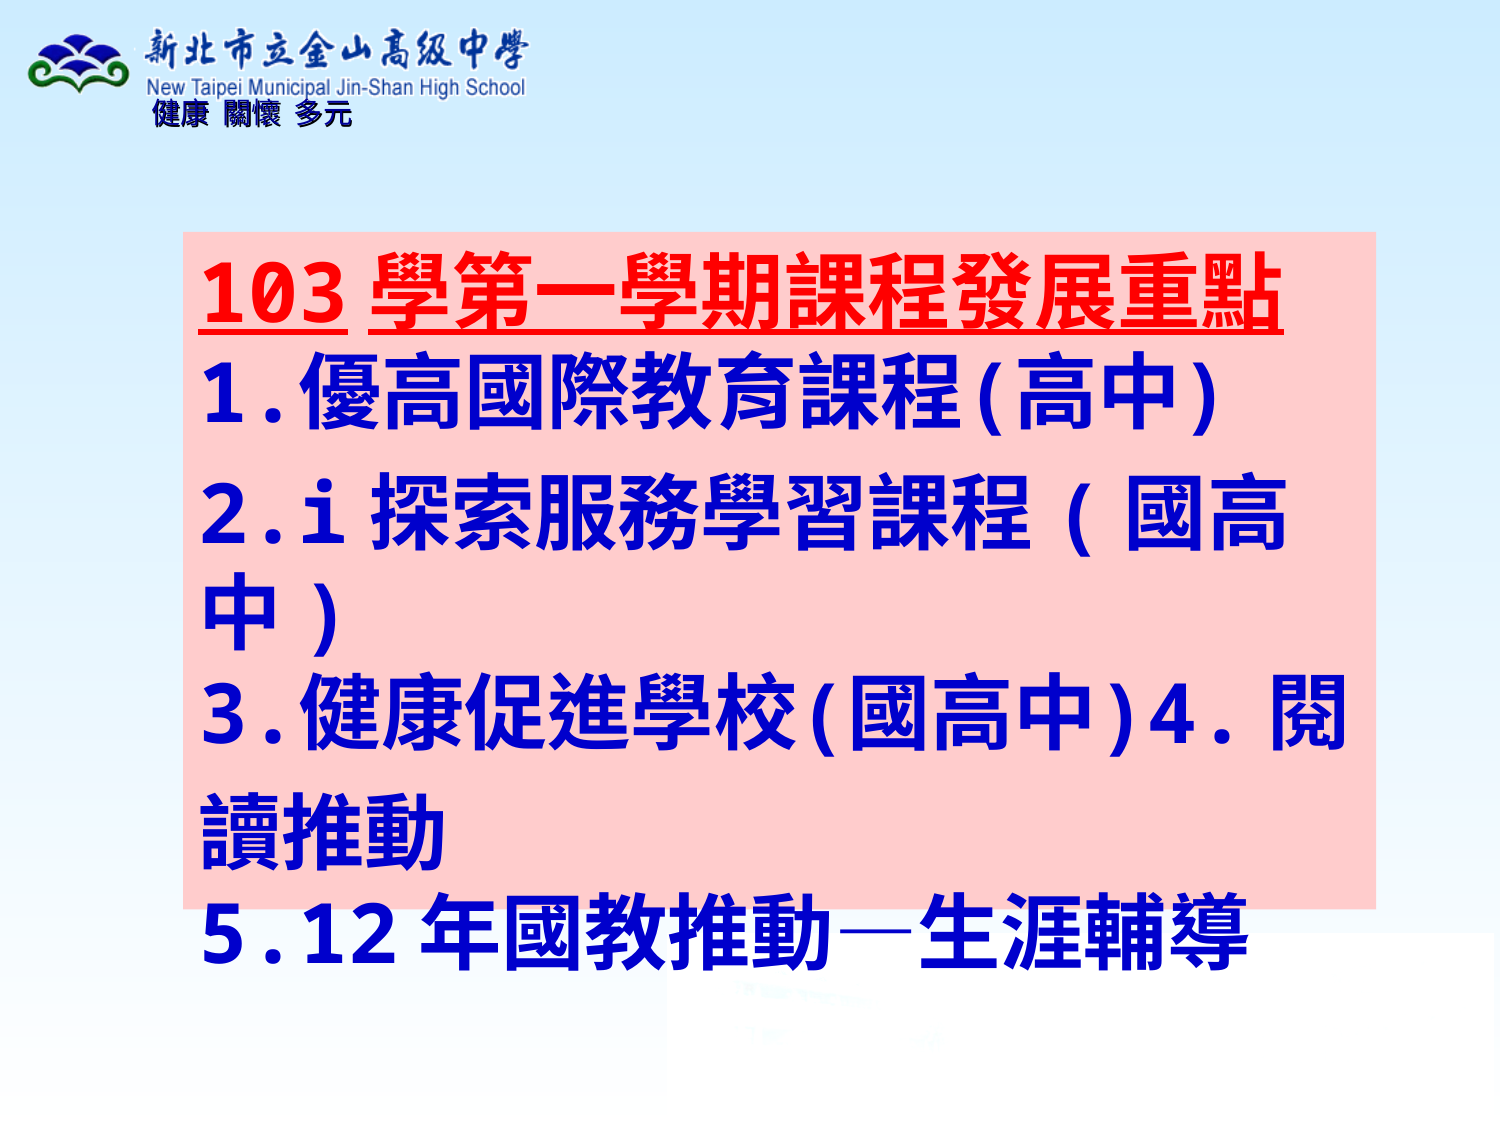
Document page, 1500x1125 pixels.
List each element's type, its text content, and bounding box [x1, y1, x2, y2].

title 103學第一學期課程發展重點 1.優高國際教育課程(高中) 2.i探索服務學習課程(國高中) 3.健康促進學校(國高中) 4.閱讀推動 5.12年國教推動—生涯輔導 [183, 231, 1377, 910]
